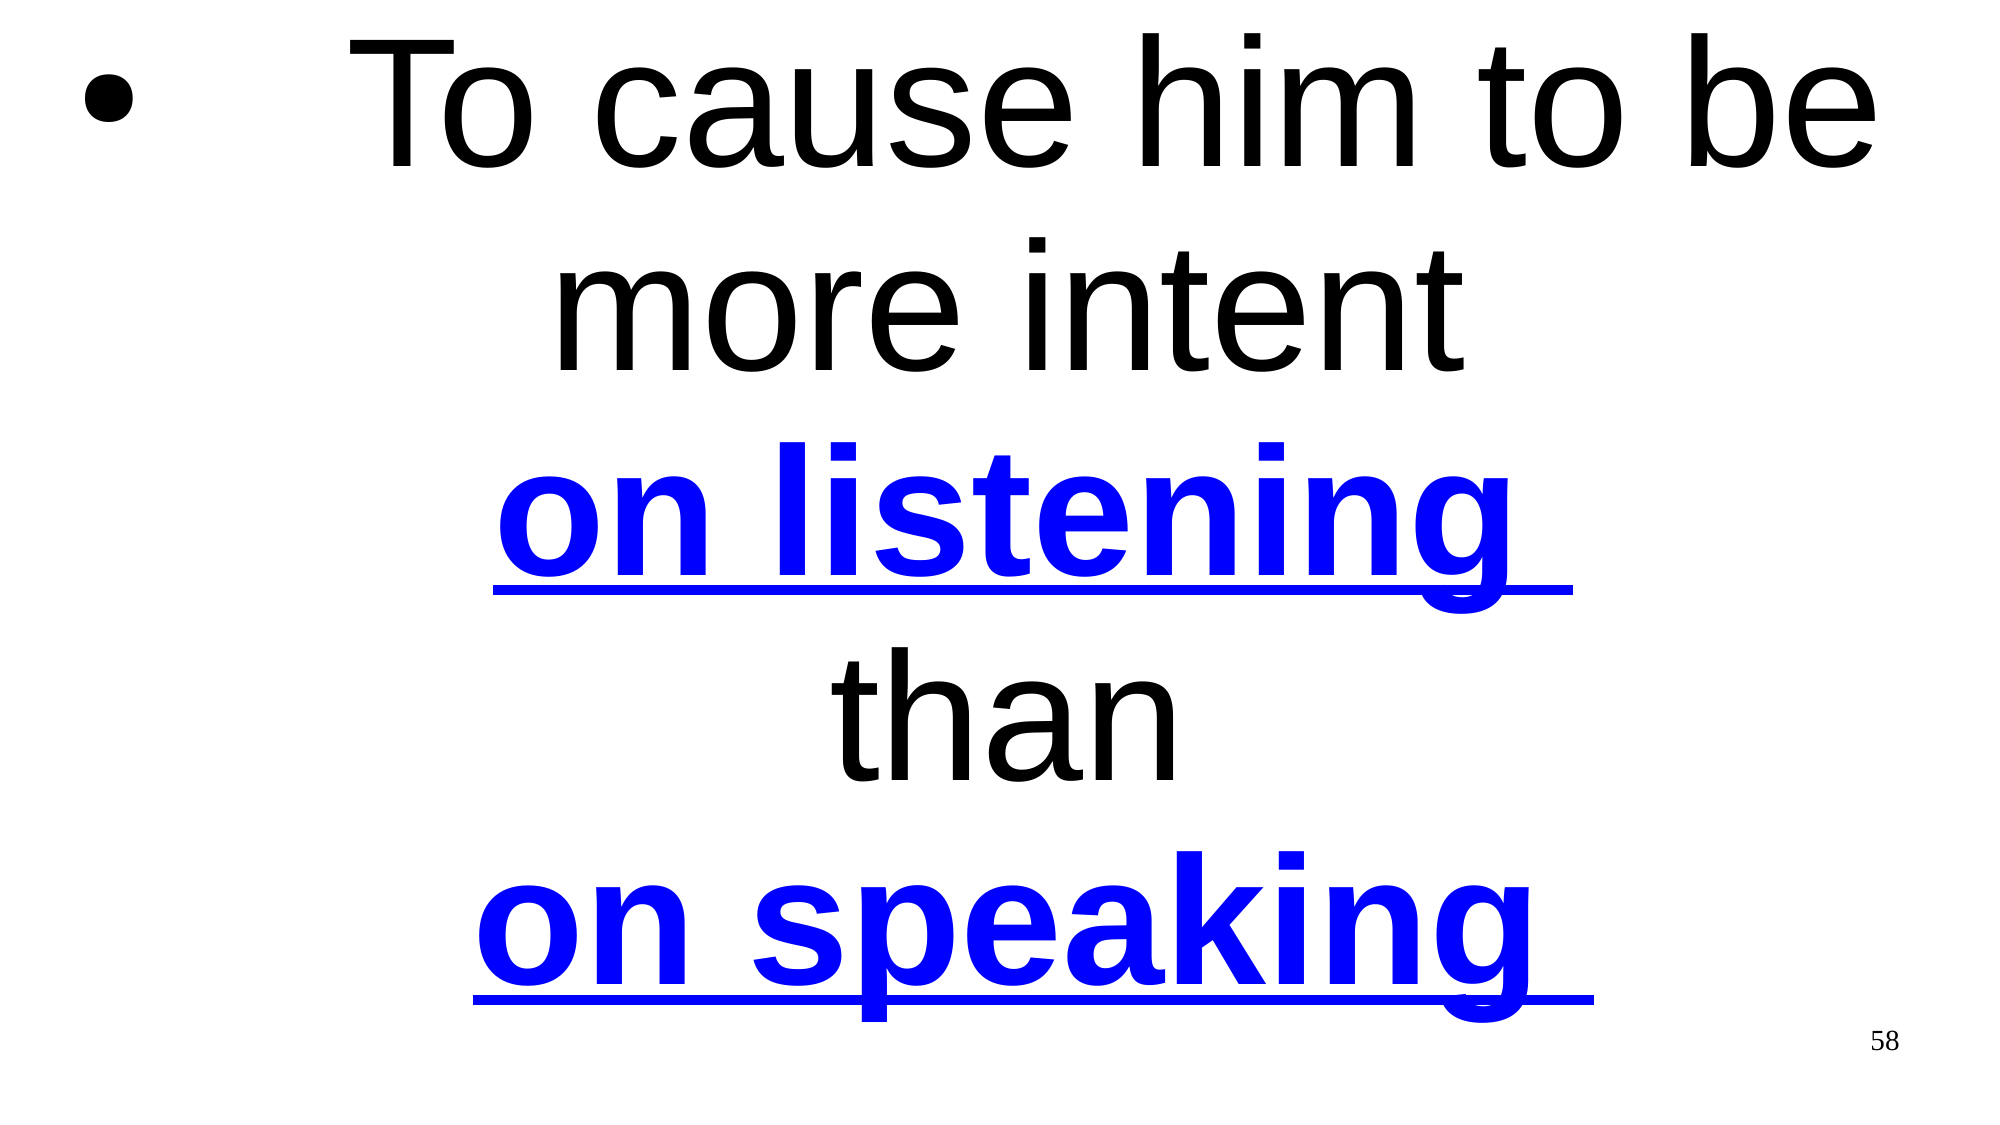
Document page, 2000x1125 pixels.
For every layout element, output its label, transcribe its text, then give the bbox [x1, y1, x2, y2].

list To cause him to be more intent on listening than on speaking [0, 0, 1996, 1123]
